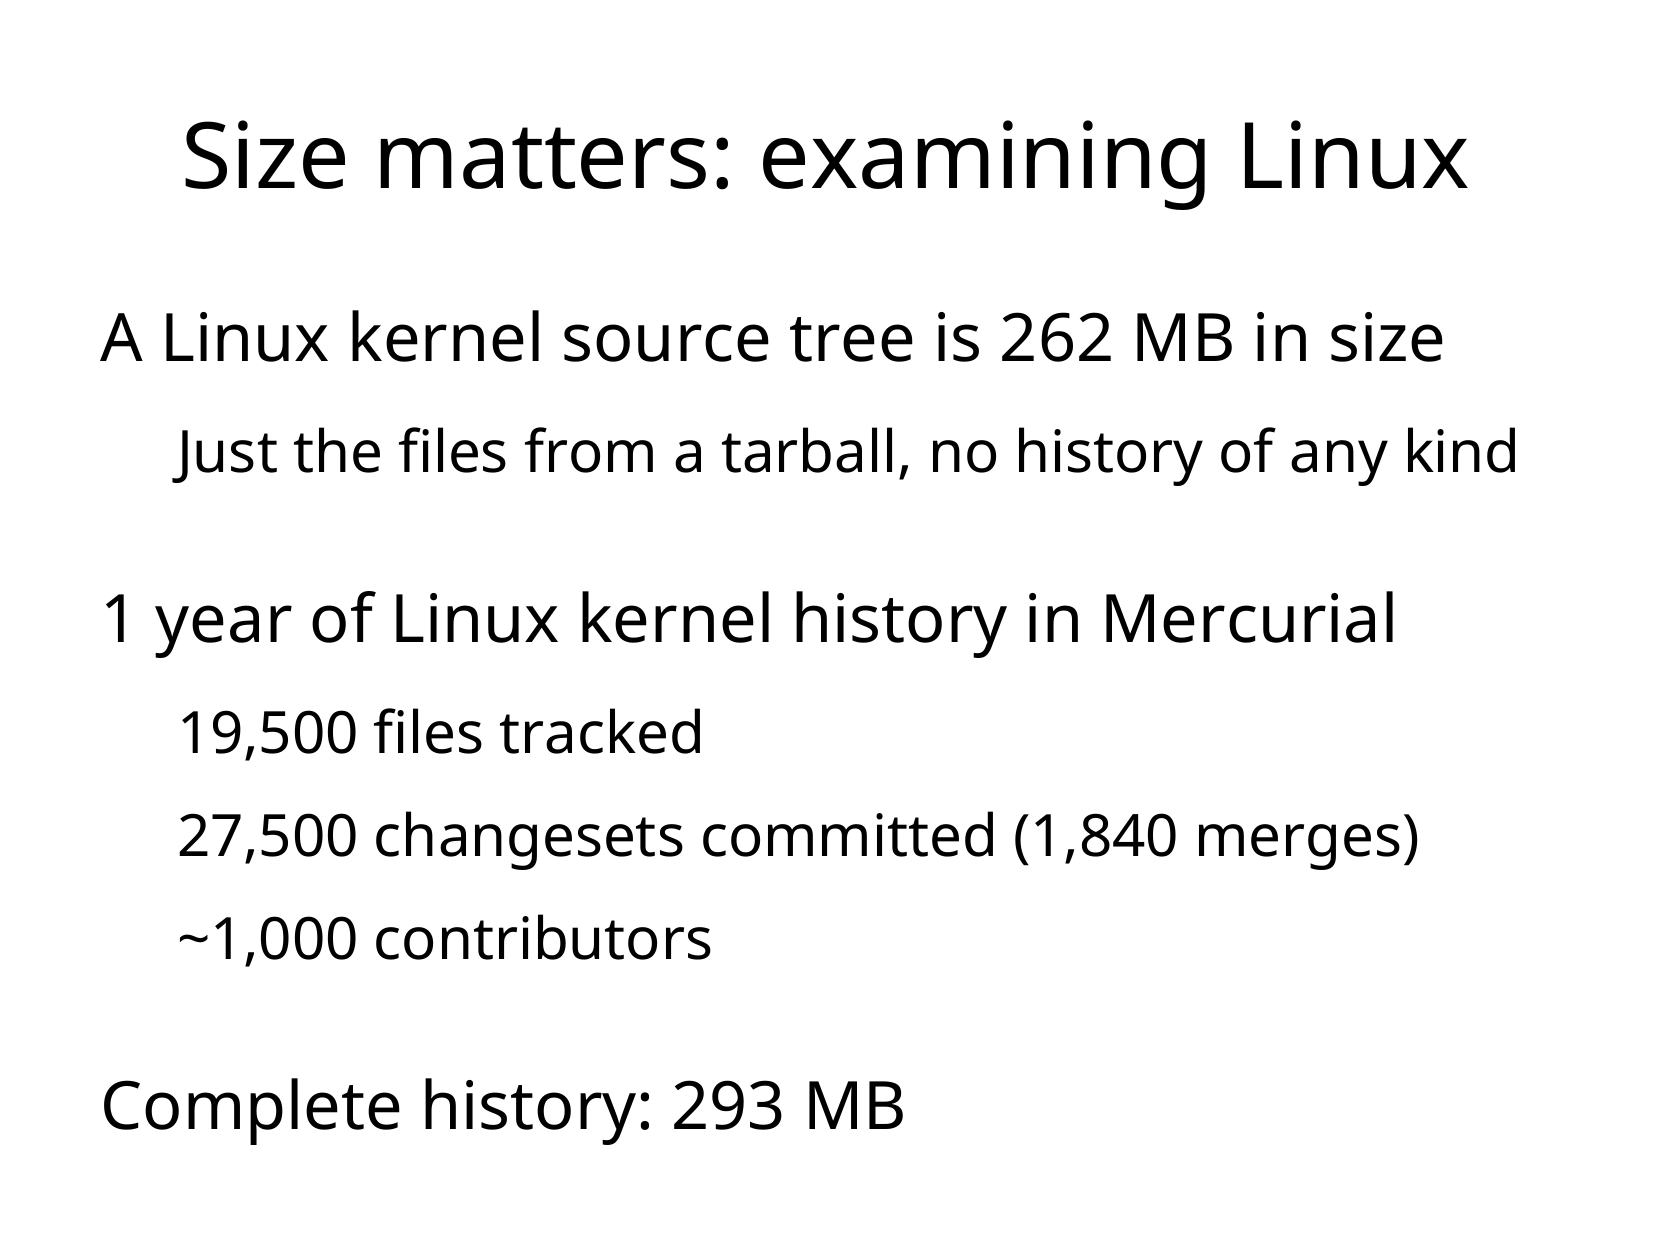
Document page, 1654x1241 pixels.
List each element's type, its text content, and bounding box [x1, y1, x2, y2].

title Size matters: examining Linux [82, 49, 1571, 257]
list A Linux kernel source tree is 262 MB in size Just the files from a tarball, no history of any kind 1 year of Linux kernel history in Mercurial 19,500 files tracked 27,500 changesets committed (1,840 merges) ~1,000 contributors Complete history: 293 MB [82, 290, 1571, 1109]
